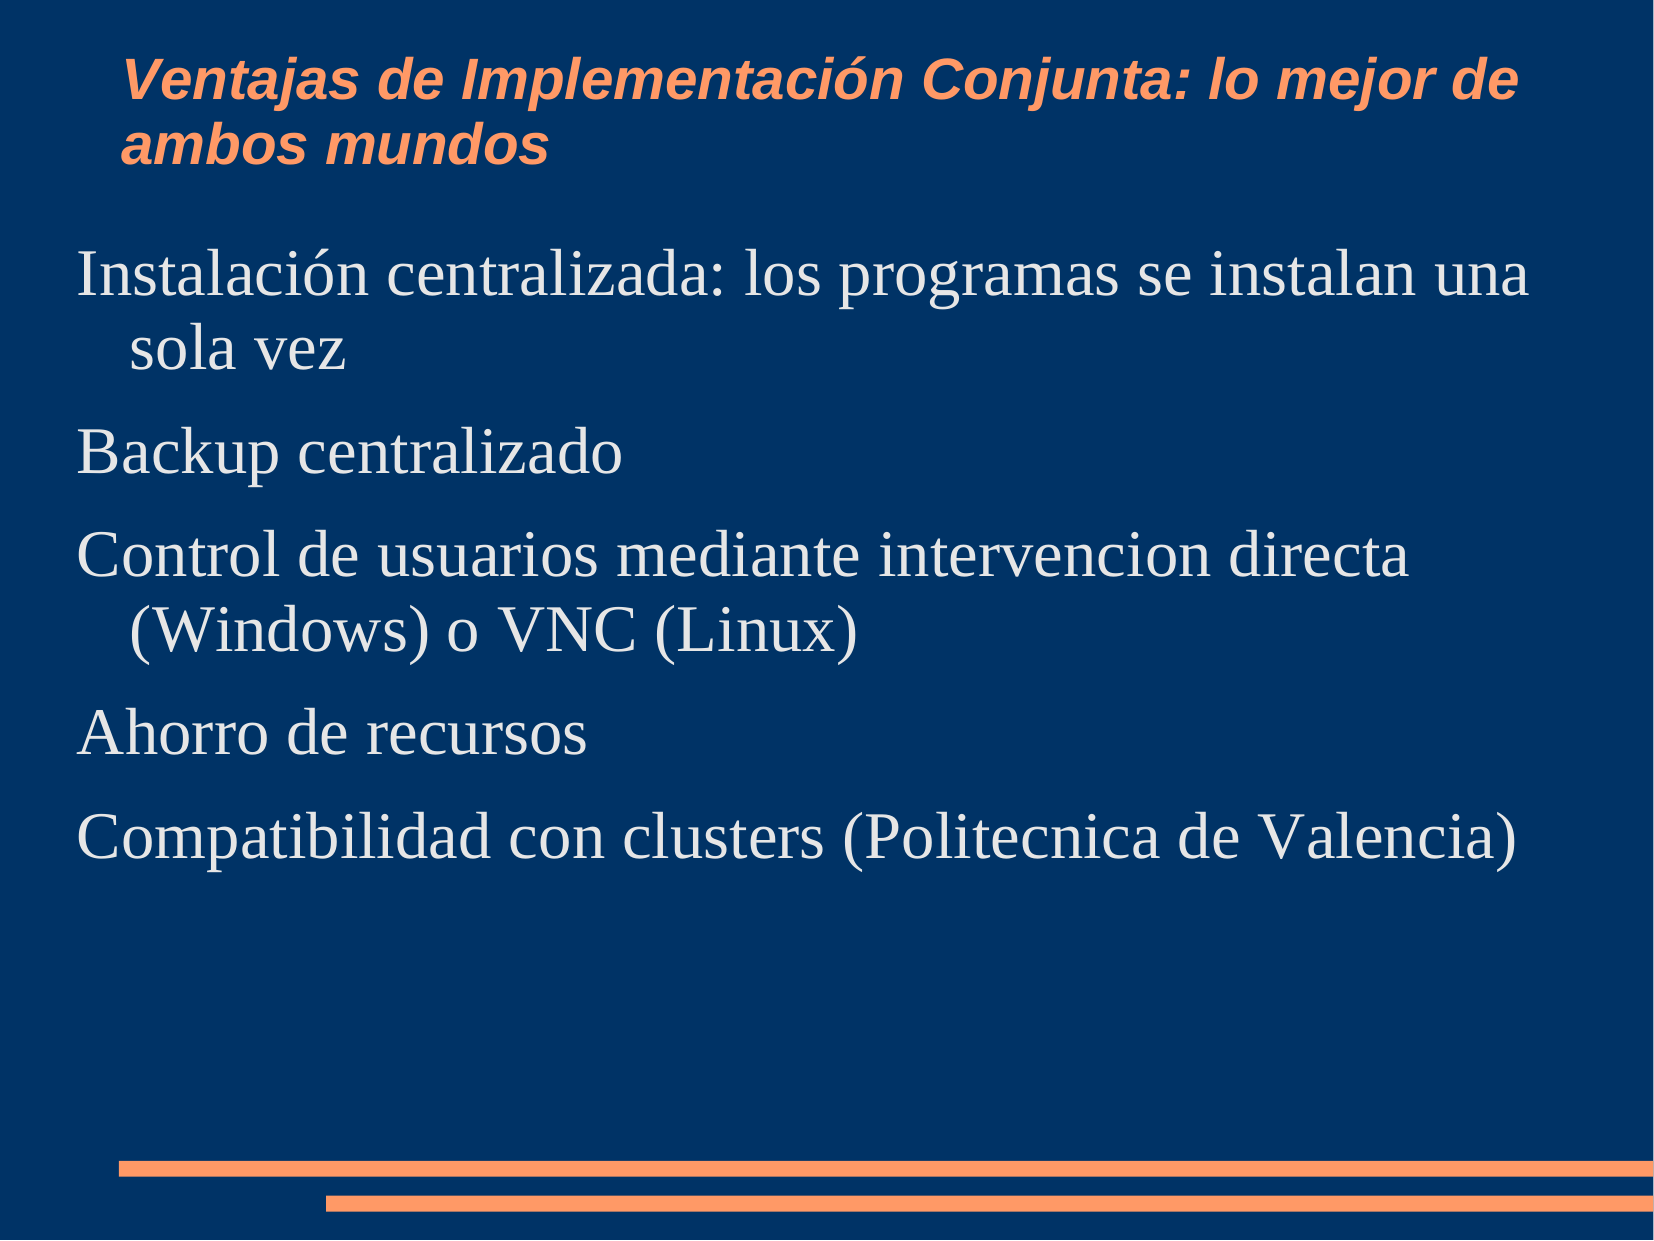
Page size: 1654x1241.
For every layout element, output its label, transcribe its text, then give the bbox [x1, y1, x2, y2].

title Ventajas de Implementación Conjunta: lo mejor de ambos mundos [121, 45, 1534, 179]
list Instalación centralizada: los programas se instalan una sola vez Backup centralizado Control de usuarios mediante intervencion directa (Windows) o VNC (Linux) Ahorro de recursos Compatibilidad con clusters (Politecnica de Valencia) [59, 236, 1617, 1123]
